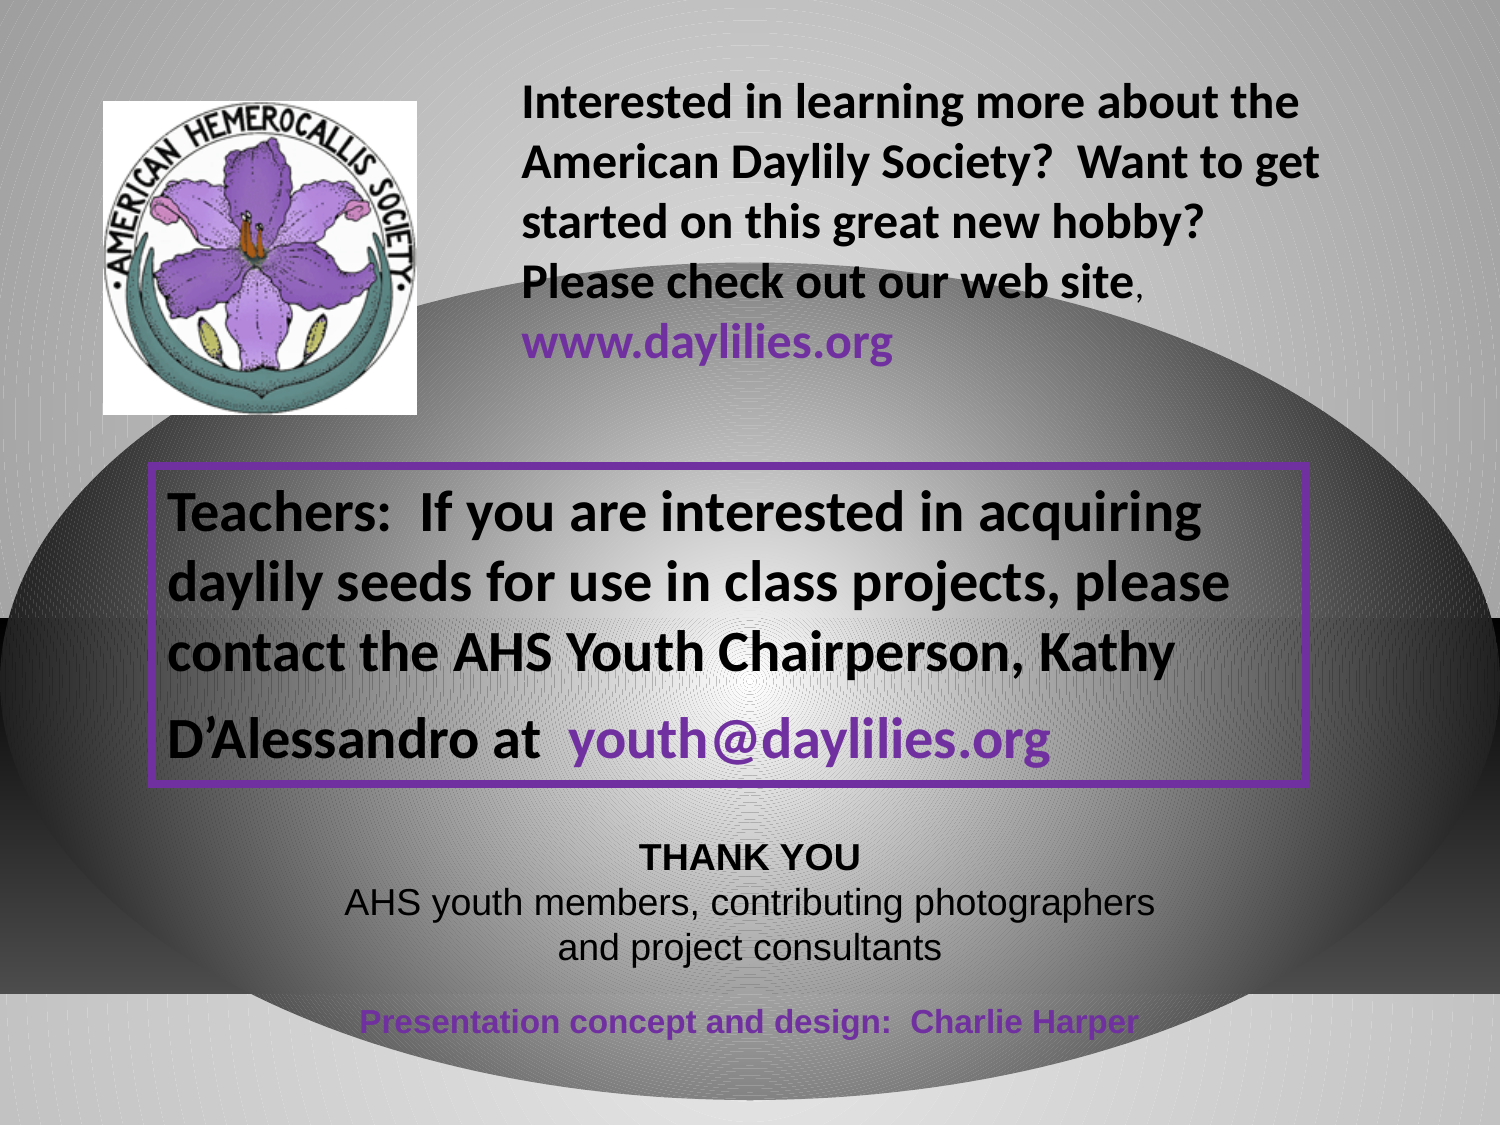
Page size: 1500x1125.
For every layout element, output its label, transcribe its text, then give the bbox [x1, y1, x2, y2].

text_box Presentation concept and design: Charlie Harper [254, 977, 1246, 1100]
text_box Teachers: If you are interested in acquiring daylily seeds for use in class projects, please contact the AHS Youth Chairperson, Kathy D’Alessandro at youth@daylilies.org [152, 465, 1307, 784]
text_box Interested in learning more about the American Daylily Society? Want to get started on this great new hobby? Please check out our web site, www.daylilies.org [506, 61, 1357, 380]
text_box THANK YOU AHS youth members, contributing photographers and project consultants [162, 825, 1338, 977]
picture [103, 101, 417, 415]
